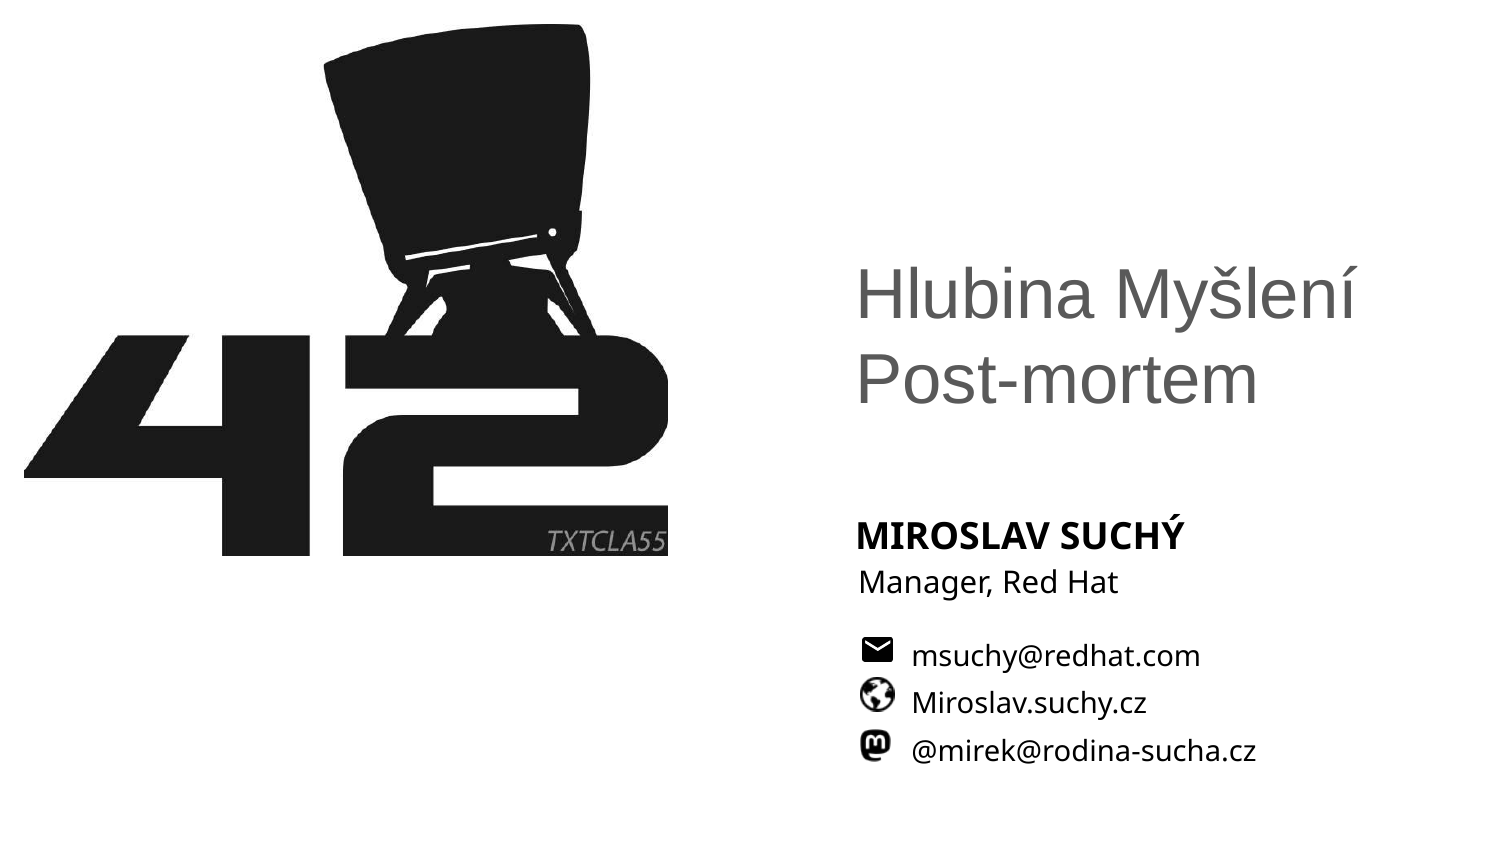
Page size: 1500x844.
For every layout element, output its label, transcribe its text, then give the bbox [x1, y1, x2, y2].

text_box msuchy@redhat.com [896, 629, 1359, 673]
picture [24, 24, 668, 556]
picture [860, 677, 895, 712]
text_box Manager, Red Hat [843, 555, 1306, 612]
picture [860, 729, 891, 762]
picture [862, 637, 893, 662]
text_box Miroslav.suchy.cz [896, 677, 1359, 721]
text_box MIROSLAV SUCHÝ [840, 500, 1312, 565]
text_box Hlubina Myšlení Post-mortem [840, 232, 1489, 433]
text_box @mirek@rodina-sucha.cz [896, 724, 1359, 768]
